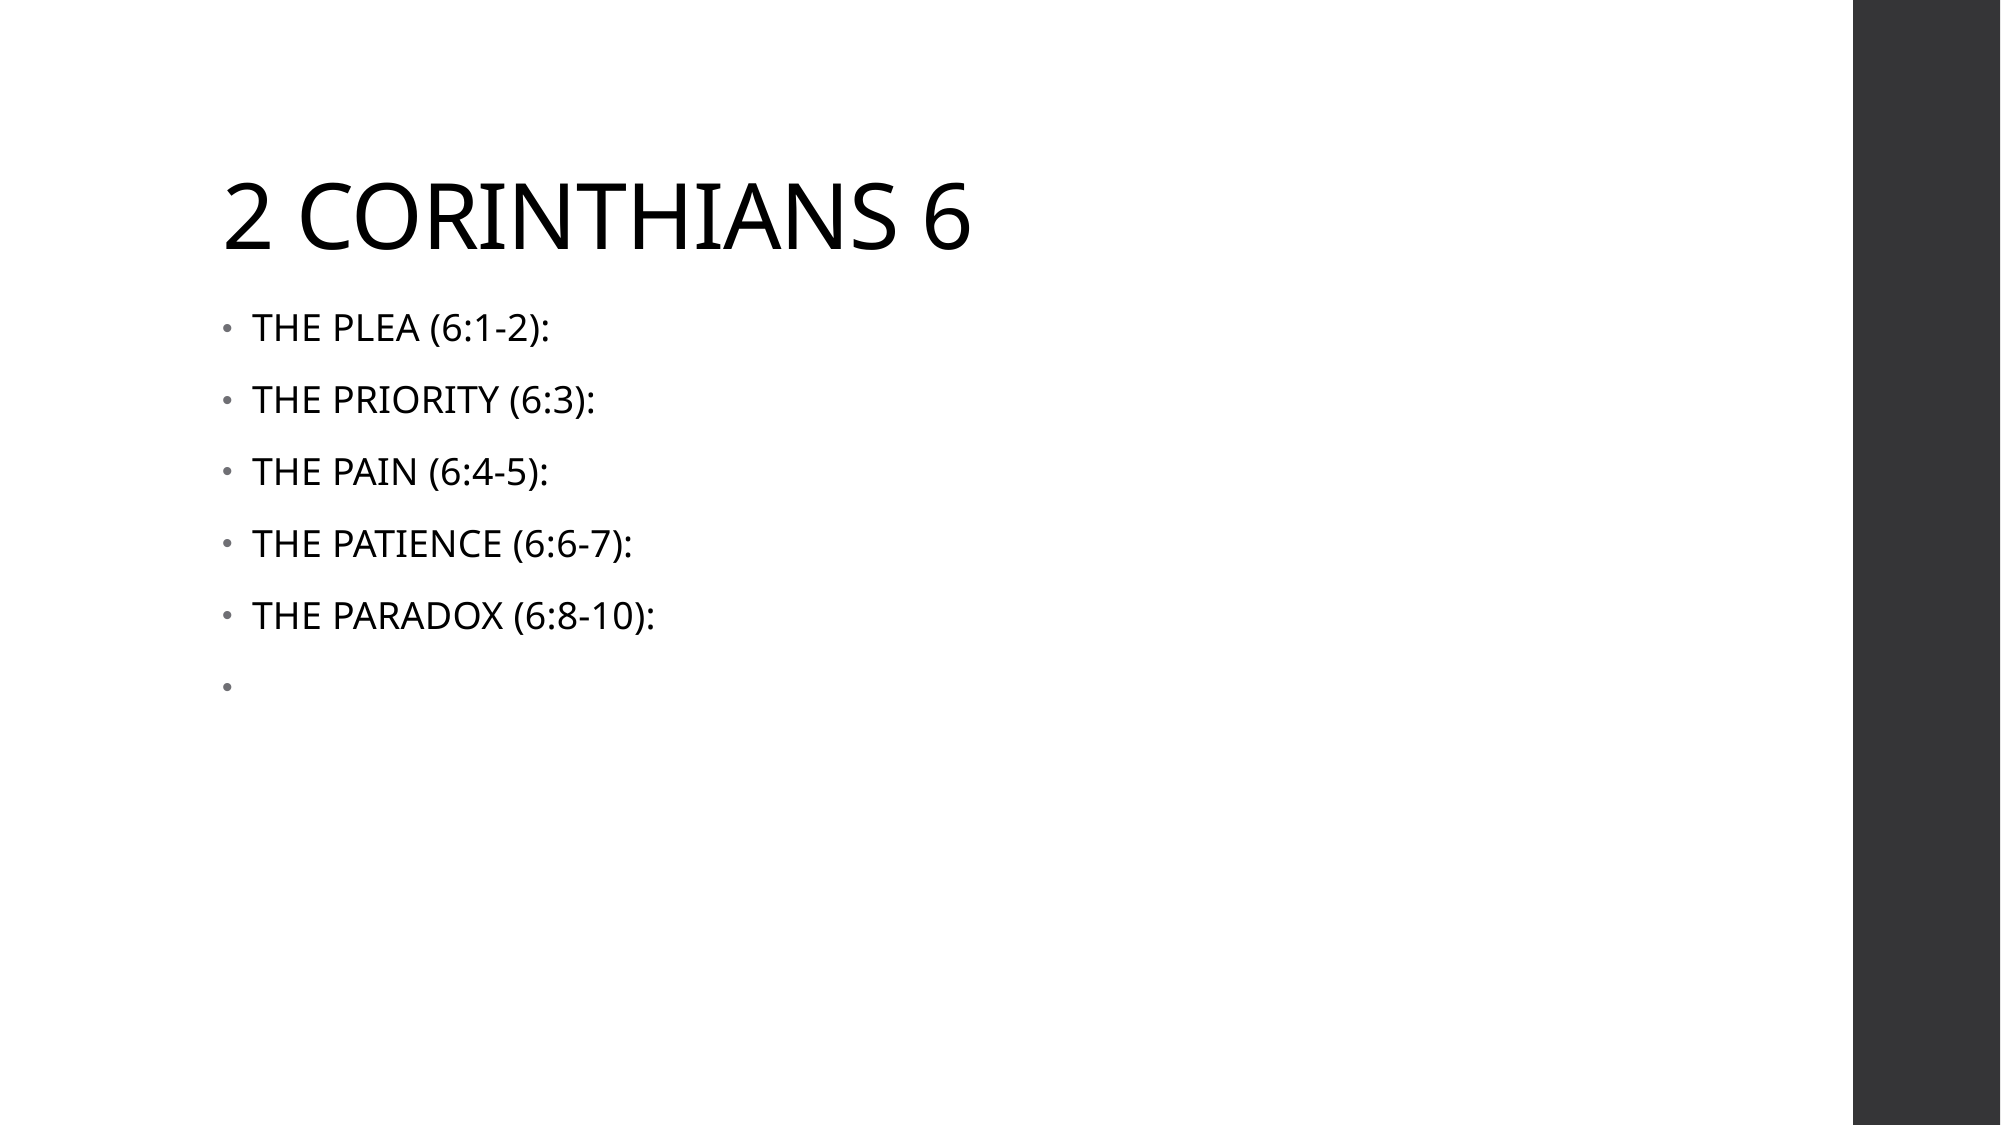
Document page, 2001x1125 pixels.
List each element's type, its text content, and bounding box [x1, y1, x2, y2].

list THE PLEA (6:1-2): THE PRIORITY (6:3): THE PAIN (6:4-5): THE PATIENCE (6:6-7): THE PARADOX (6:8-10): [206, 299, 1617, 1014]
title 2 CORINTHIANS 6 [206, 60, 1797, 278]
